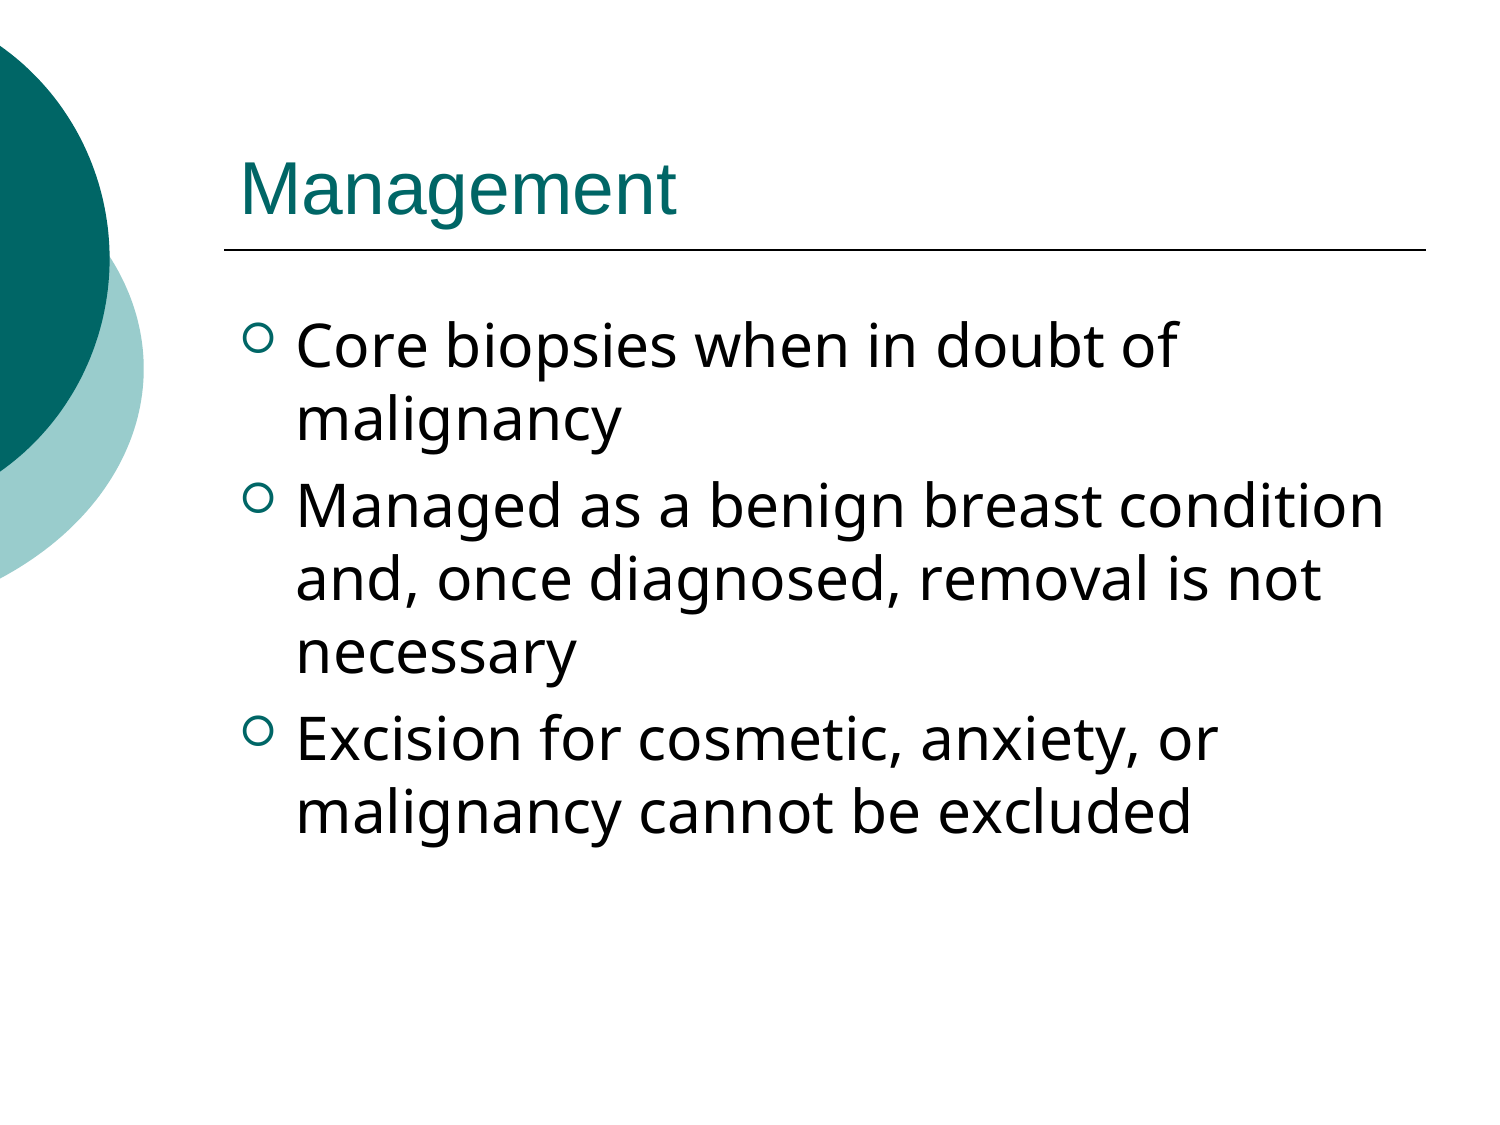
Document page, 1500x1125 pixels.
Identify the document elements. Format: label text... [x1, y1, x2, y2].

list Core biopsies when in doubt of malignancy Managed as a benign breast condition and, once diagnosed, removal is not necessary Excision for cosmetic, anxiety, or malignancy cannot be excluded [224, 299, 1425, 975]
title Management [224, 49, 1425, 237]
